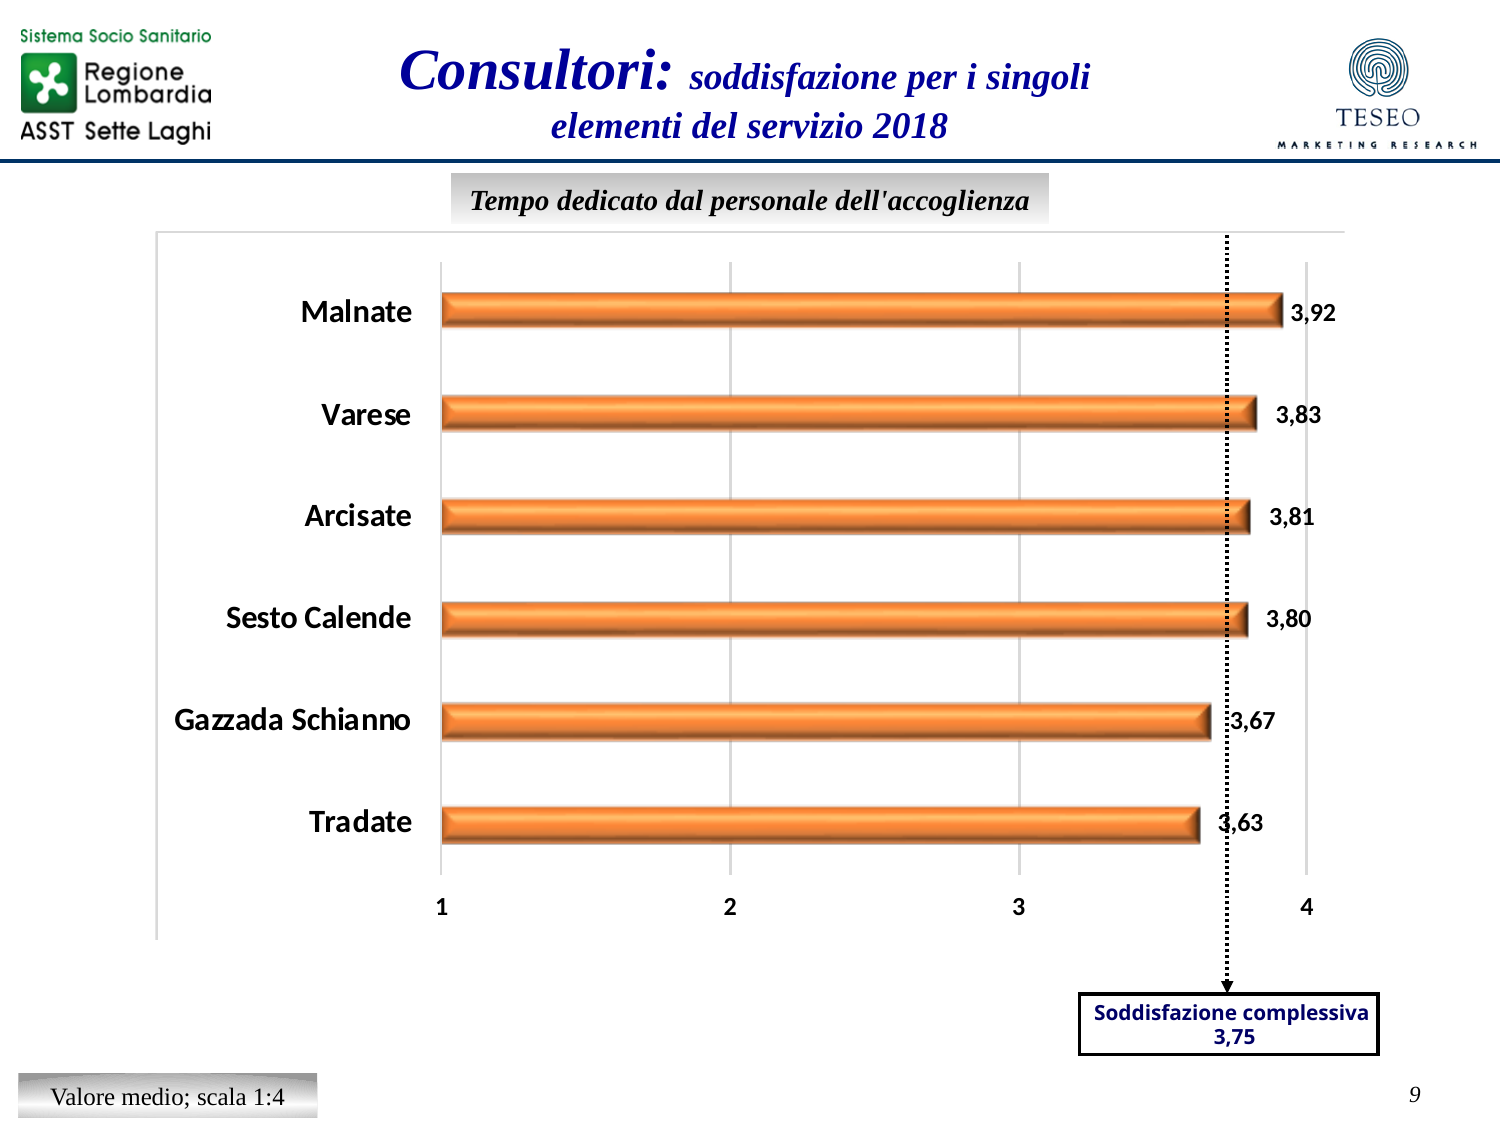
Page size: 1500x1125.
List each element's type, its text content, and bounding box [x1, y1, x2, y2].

picture [1294, 30, 1481, 149]
picture [155, 230, 1345, 940]
text_box Tempo dedicato dal personale dell'accoglienza [451, 173, 1049, 224]
text_box Valore medio; scala 1:4 [18, 1073, 318, 1118]
picture [21, 26, 206, 148]
text_box Consultori: soddisfazione per i singoli elementi del servizio 2018 [206, 25, 1294, 151]
text_box Soddisfazione complessiva 3,75 [1079, 993, 1379, 1055]
